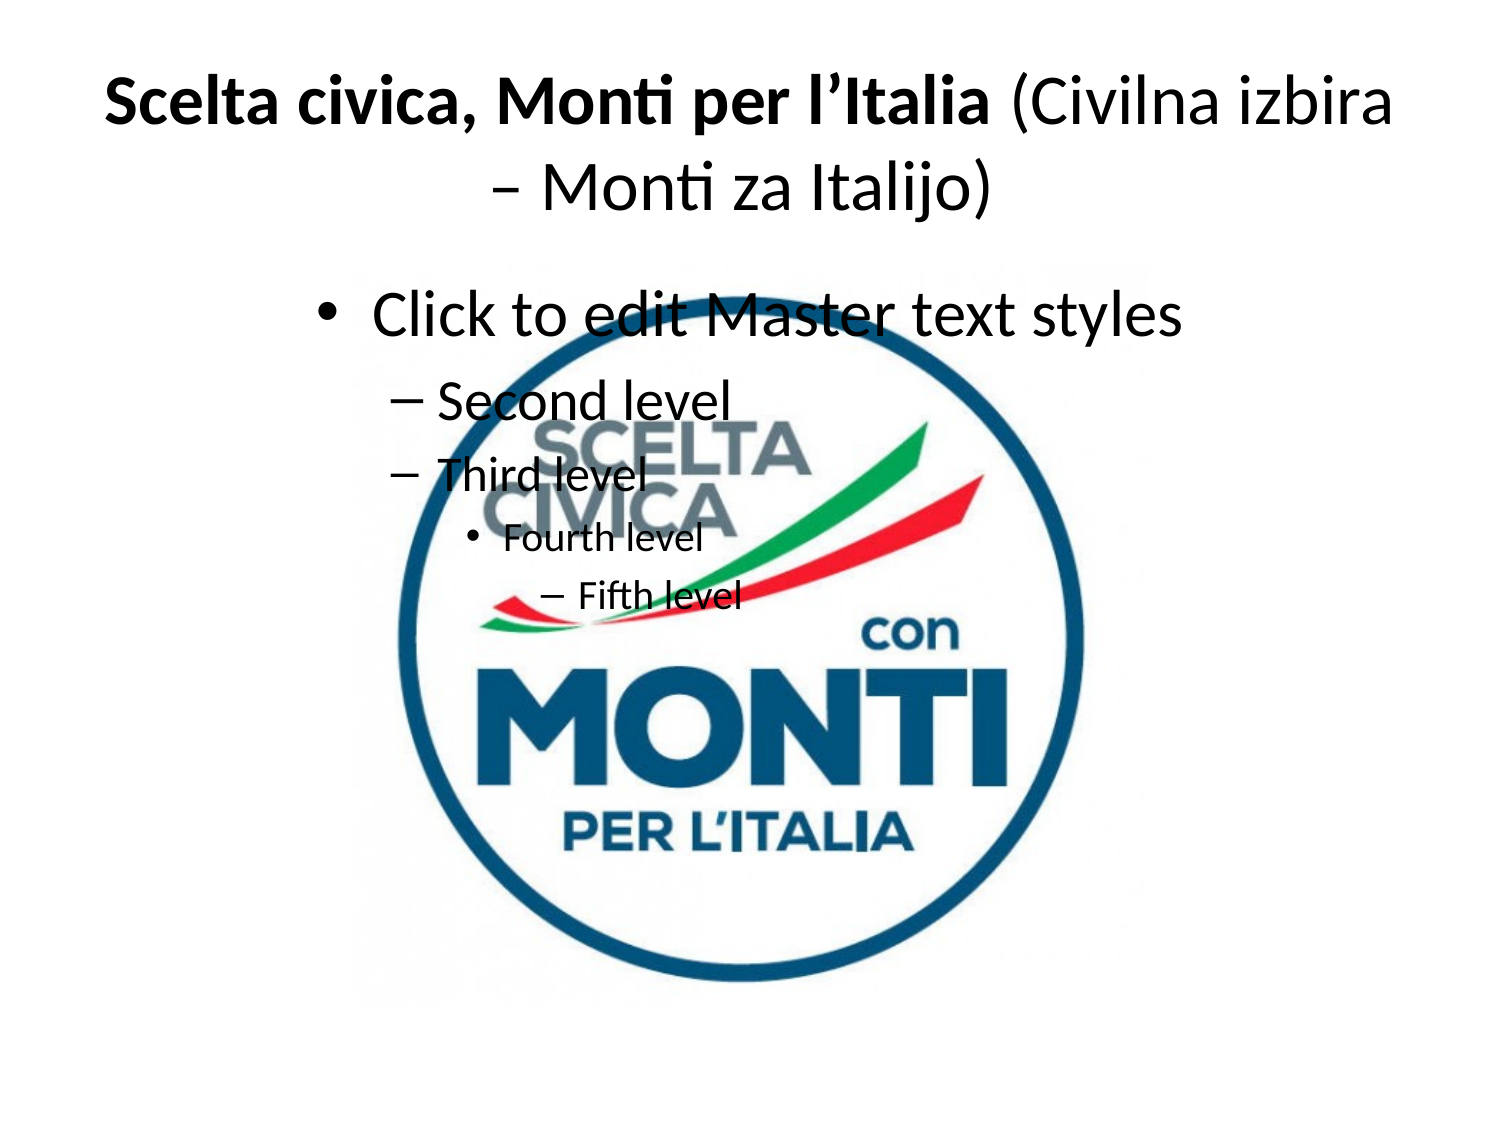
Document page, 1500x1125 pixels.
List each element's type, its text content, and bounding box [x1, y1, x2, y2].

picture [75, 262, 1425, 1005]
title Scelta civica, Monti per l’Italia (Civilna izbira – Monti za Italijo) [75, 45, 1425, 233]
